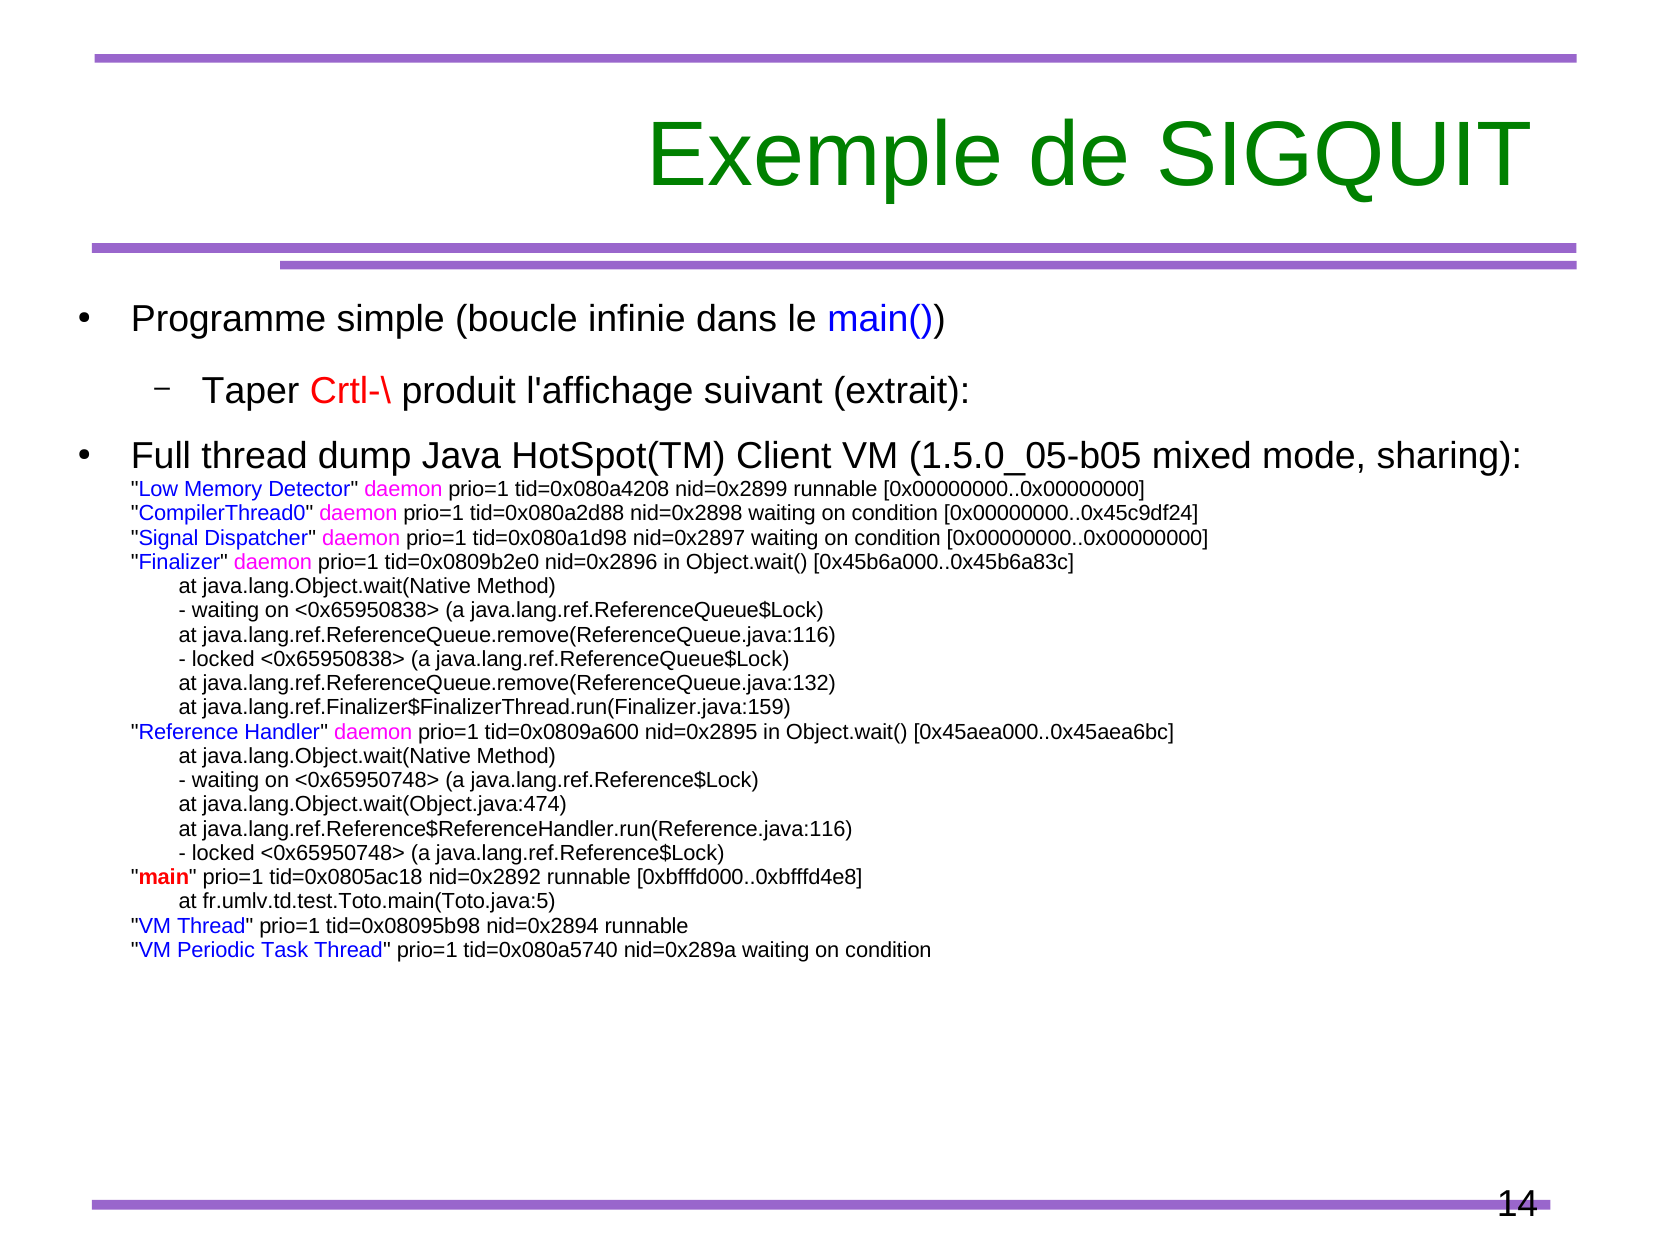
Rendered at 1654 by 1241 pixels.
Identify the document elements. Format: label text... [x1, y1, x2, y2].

list Programme simple (boucle infinie dans le main()) Taper Crtl-\ produit l'affichage suivant (extrait): Full thread dump Java HotSpot(TM) Client VM (1.5.0_05-b05 mixed mode, sharing): "Low Memory Detector" daemon prio=1 tid=0x080a4208 nid=0x2899 runnable [0x00000000..0x00000000] "CompilerThread0" daemon prio=1 tid=0x080a2d88 nid=0x2898 waiting on condition [0x00000000..0x45c9df24] "Signal Dispatcher" daemon prio=1 tid=0x080a1d98 nid=0x2897 waiting on condition [0x00000000..0x00000000] "Finalizer" daemon prio=1 tid=0x0809b2e0 nid=0x2896 in Object.wait() [0x45b6a000..0x45b6a83c] at java.lang.Object.wait(Native Method) - waiting on <0x65950838> (a java.lang.ref.ReferenceQueue$Lock) at java.lang.ref.ReferenceQueue.remove(ReferenceQueue.java:116) - locked <0x65950838> (a java.lang.ref.ReferenceQueue$Lock) at java.lang.ref.ReferenceQueue.remove(ReferenceQueue.java:132) at java.lang.ref.Finalizer$FinalizerThread.run(Finalizer.java:159) "Reference Handler" daemon prio=1 tid=0x0809a600 nid=0x2895 in Object.wait() [0x45aea000..0x45aea6bc] at java.lang.Object.wait(Native Method) - waiting on <0x65950748> (a java.lang.ref.Reference$Lock) at java.lang.Object.wait(Object.java:474) at java.lang.ref.Reference$ReferenceHandler.run(Reference.java:116) - locked <0x65950748> (a java.lang.ref.Reference$Lock) "main" prio=1 tid=0x0805ac18 nid=0x2892 runnable [0xbfffd000..0xbfffd4e8] at fr.umlv.td.test.Toto.main(Toto.java:5) "VM Thread" prio=1 tid=0x08095b98 nid=0x2894 runnable "VM Periodic Task Thread" prio=1 tid=0x080a5740 nid=0x289a waiting on condition [59, 297, 1604, 1180]
title Exemple de SIGQUIT [121, 49, 1534, 257]
